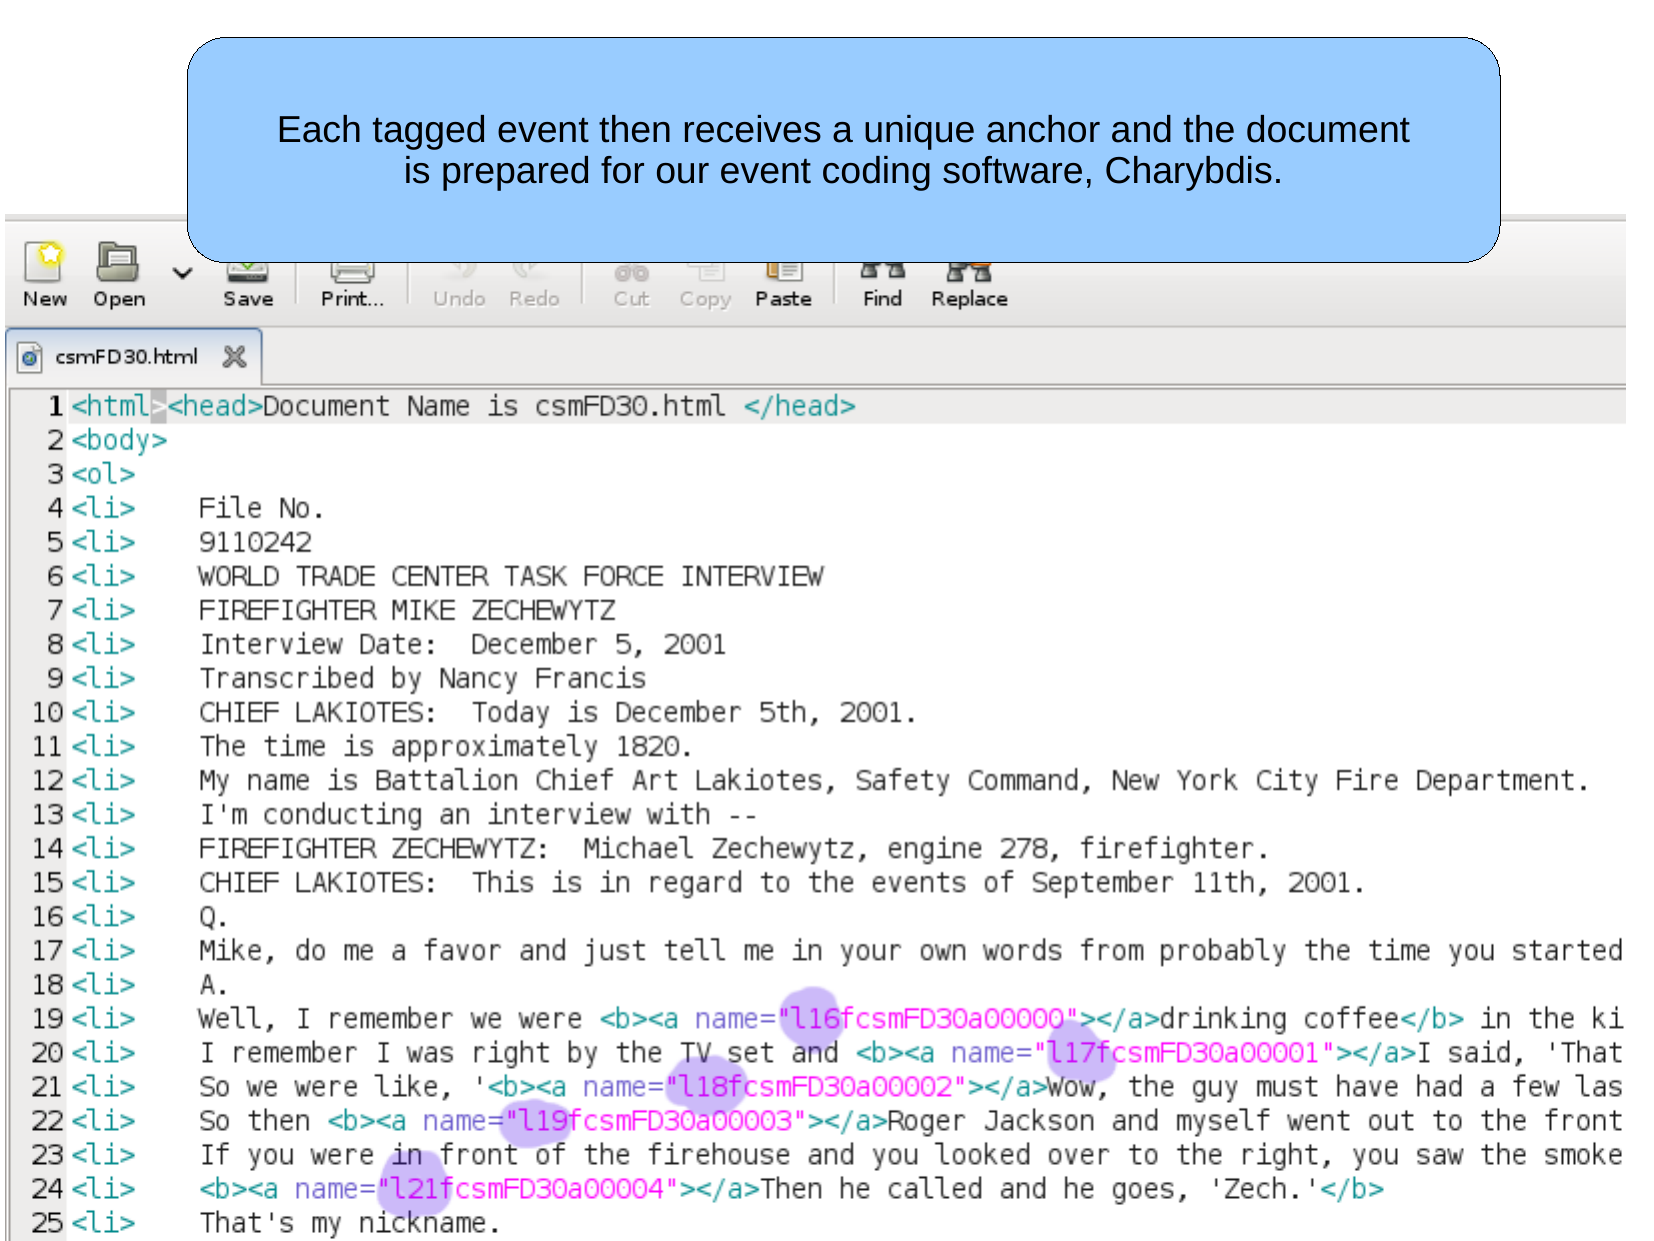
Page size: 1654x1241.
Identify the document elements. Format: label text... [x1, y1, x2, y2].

picture [5, 214, 1626, 1241]
text_box Each tagged event then receives a unique anchor and the document is prepared for our event coding software, Charybdis. [187, 37, 1501, 263]
